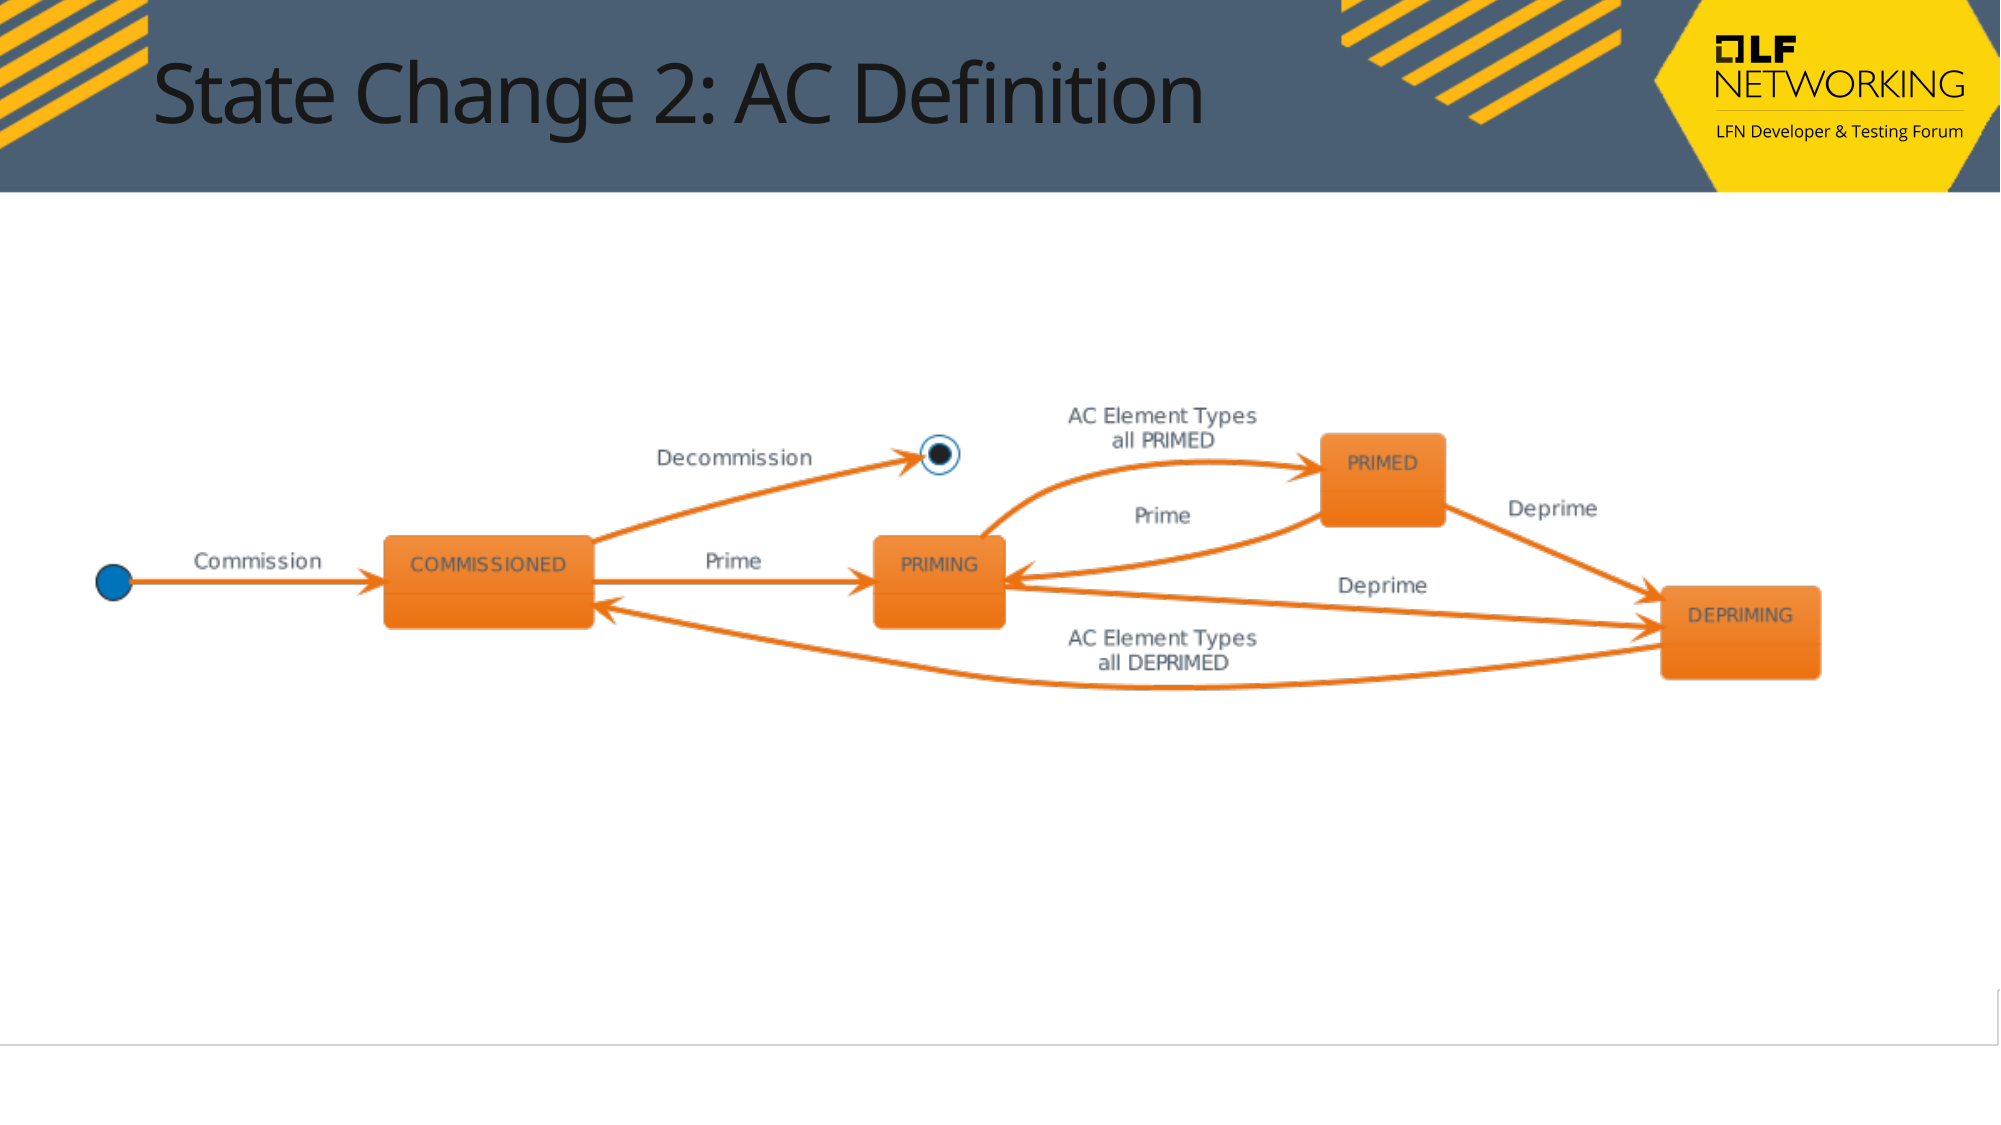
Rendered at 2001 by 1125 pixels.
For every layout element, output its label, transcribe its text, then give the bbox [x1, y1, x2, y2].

title State Change 2: AC Definition [137, 5, 1655, 191]
picture [0, 0, 2000, 1047]
